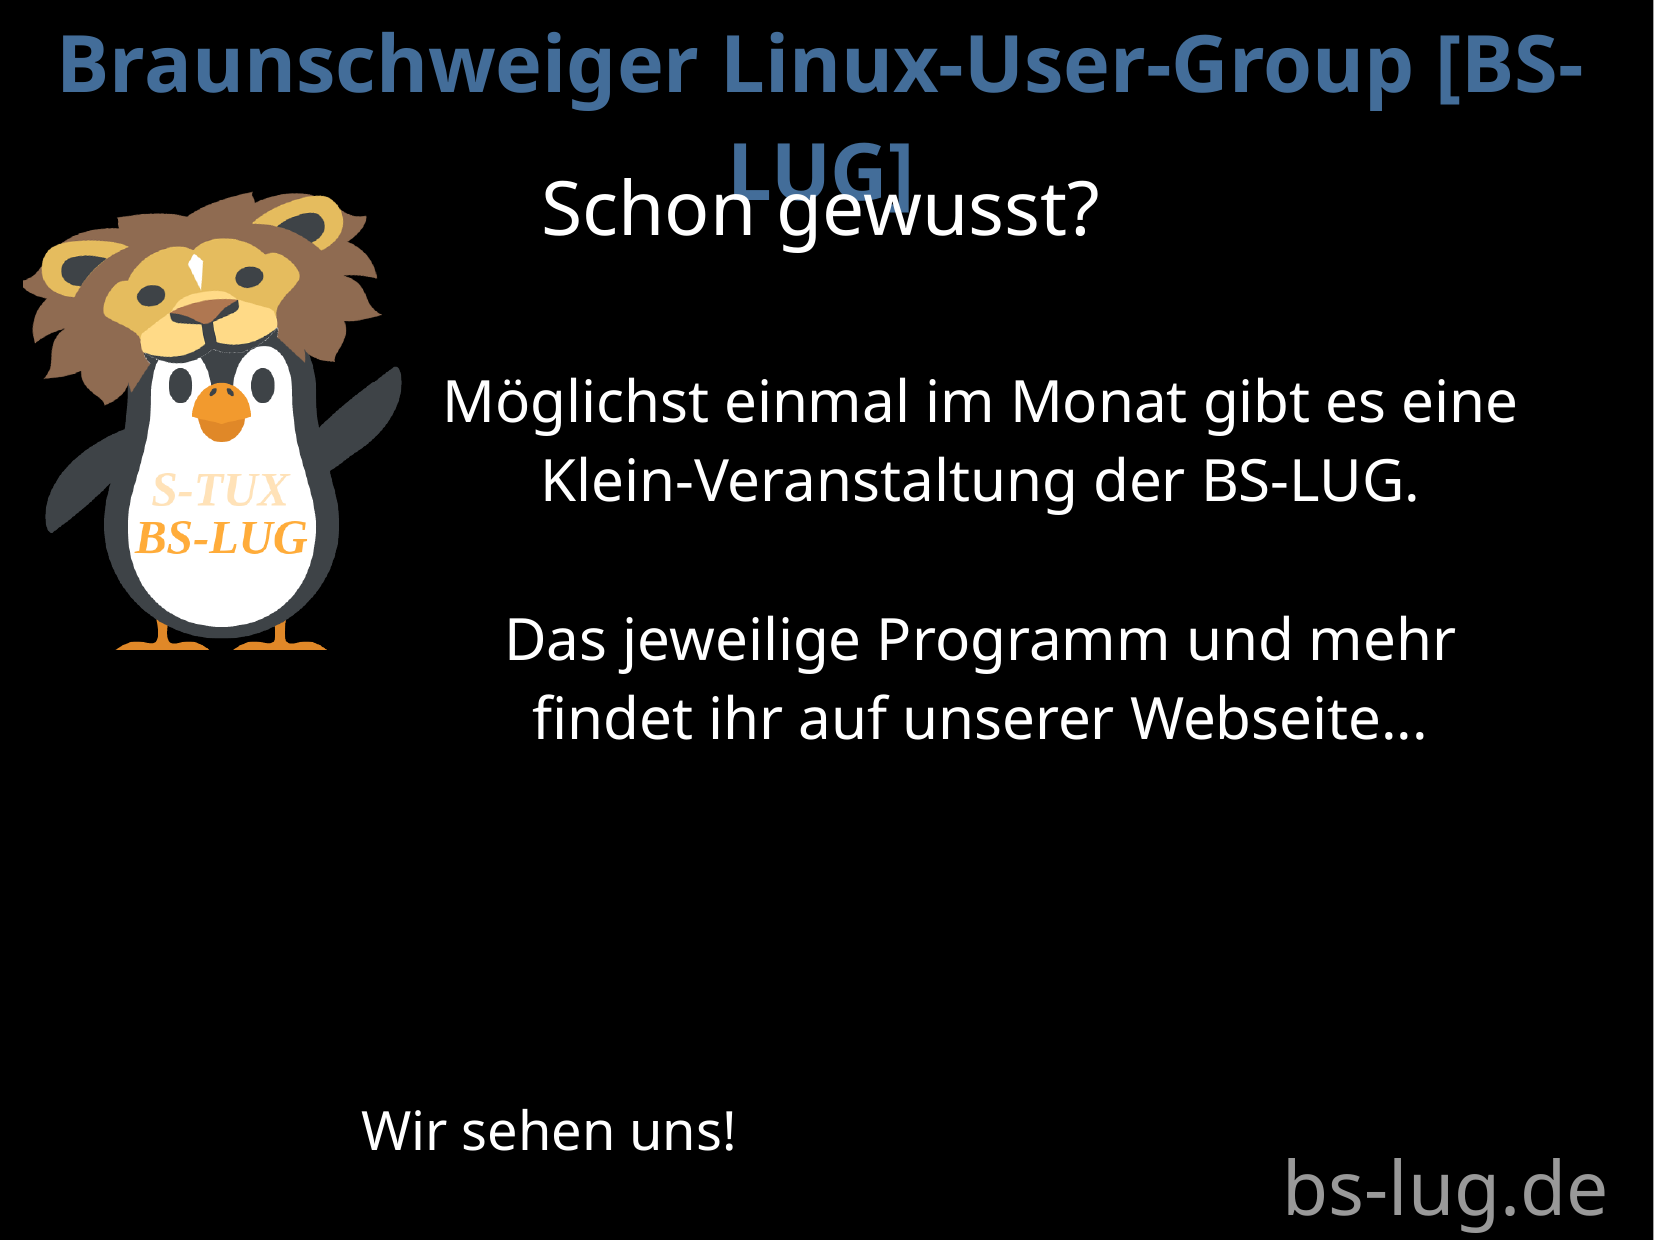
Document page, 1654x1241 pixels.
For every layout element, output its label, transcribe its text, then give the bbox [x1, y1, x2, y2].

picture [23, 191, 402, 650]
text_box Schon gewusst? [437, 147, 1205, 262]
text_box Wir sehen uns! [47, 1085, 1052, 1188]
text_box Möglichst einmal im Monat gibt es eine Klein-Veranstaltung der BS-LUG. Das jeweilige Programm und mehr findet ihr auf unserer Webseite... [425, 352, 1536, 1152]
